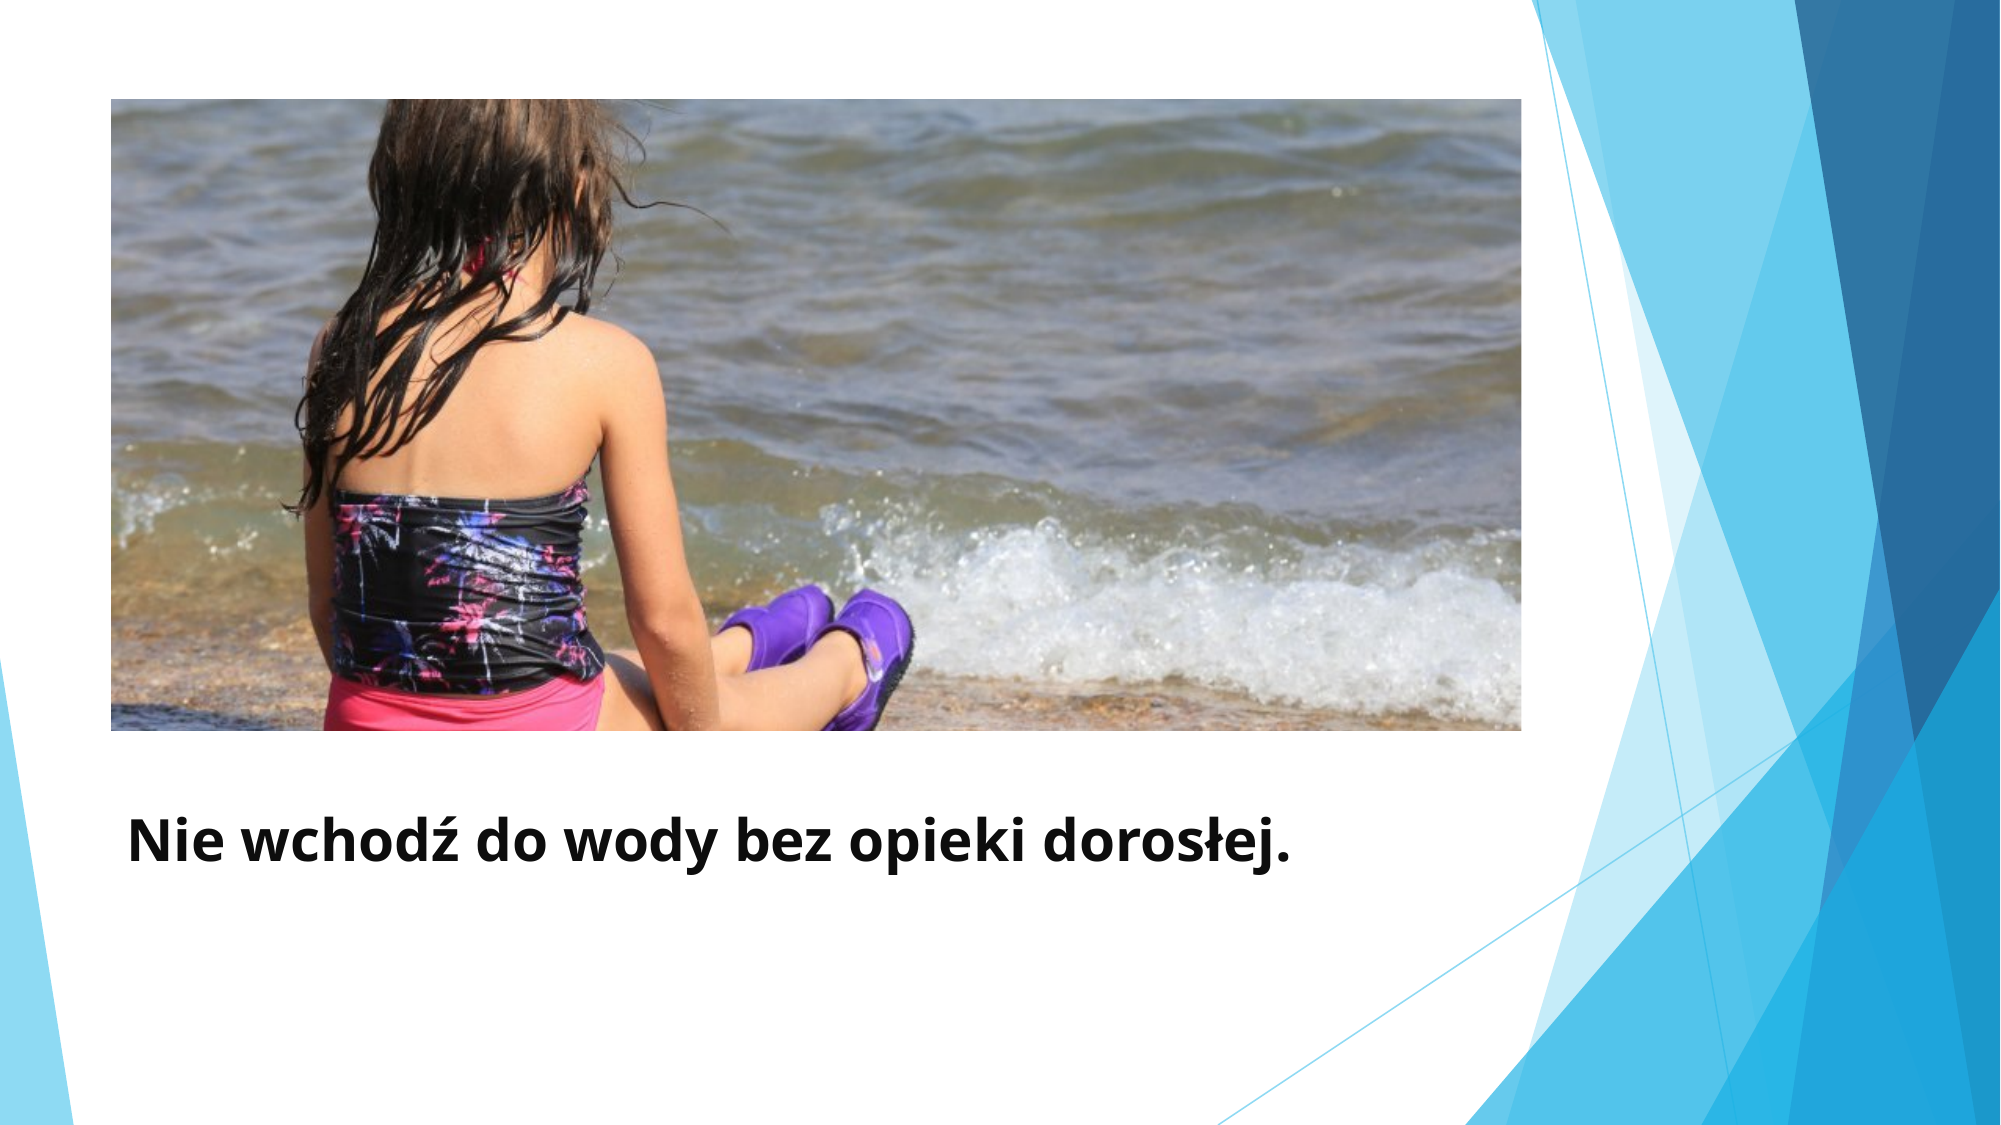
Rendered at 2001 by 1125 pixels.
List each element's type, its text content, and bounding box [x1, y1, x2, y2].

picture [111, 99, 1522, 731]
title Nie wchodź do wody bez opieki dorosłej. [111, 787, 1522, 881]
